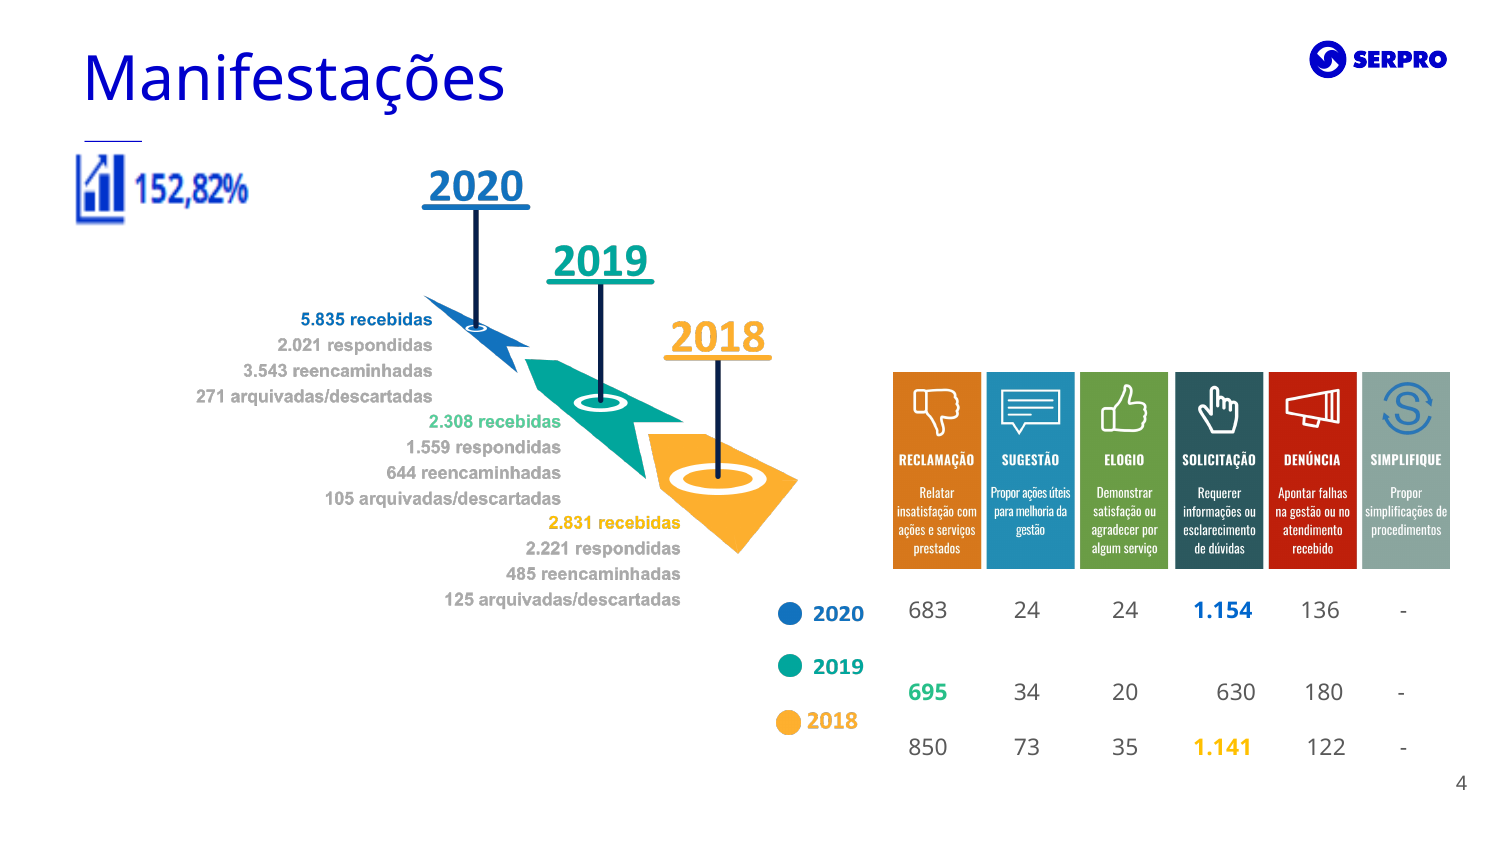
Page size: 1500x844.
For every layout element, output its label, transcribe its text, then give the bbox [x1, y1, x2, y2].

picture [778, 645, 879, 694]
picture [893, 372, 1450, 569]
title Manifestações — [67, 37, 1213, 134]
text_box 683 24 24 1.154 136 - 695 34 20 630 180 - 850 73 35 1.141 122 - [893, 588, 1450, 768]
slide_number <número> [1392, 749, 1483, 815]
picture [1306, 37, 1450, 82]
picture [0, 142, 879, 641]
picture [776, 697, 873, 750]
